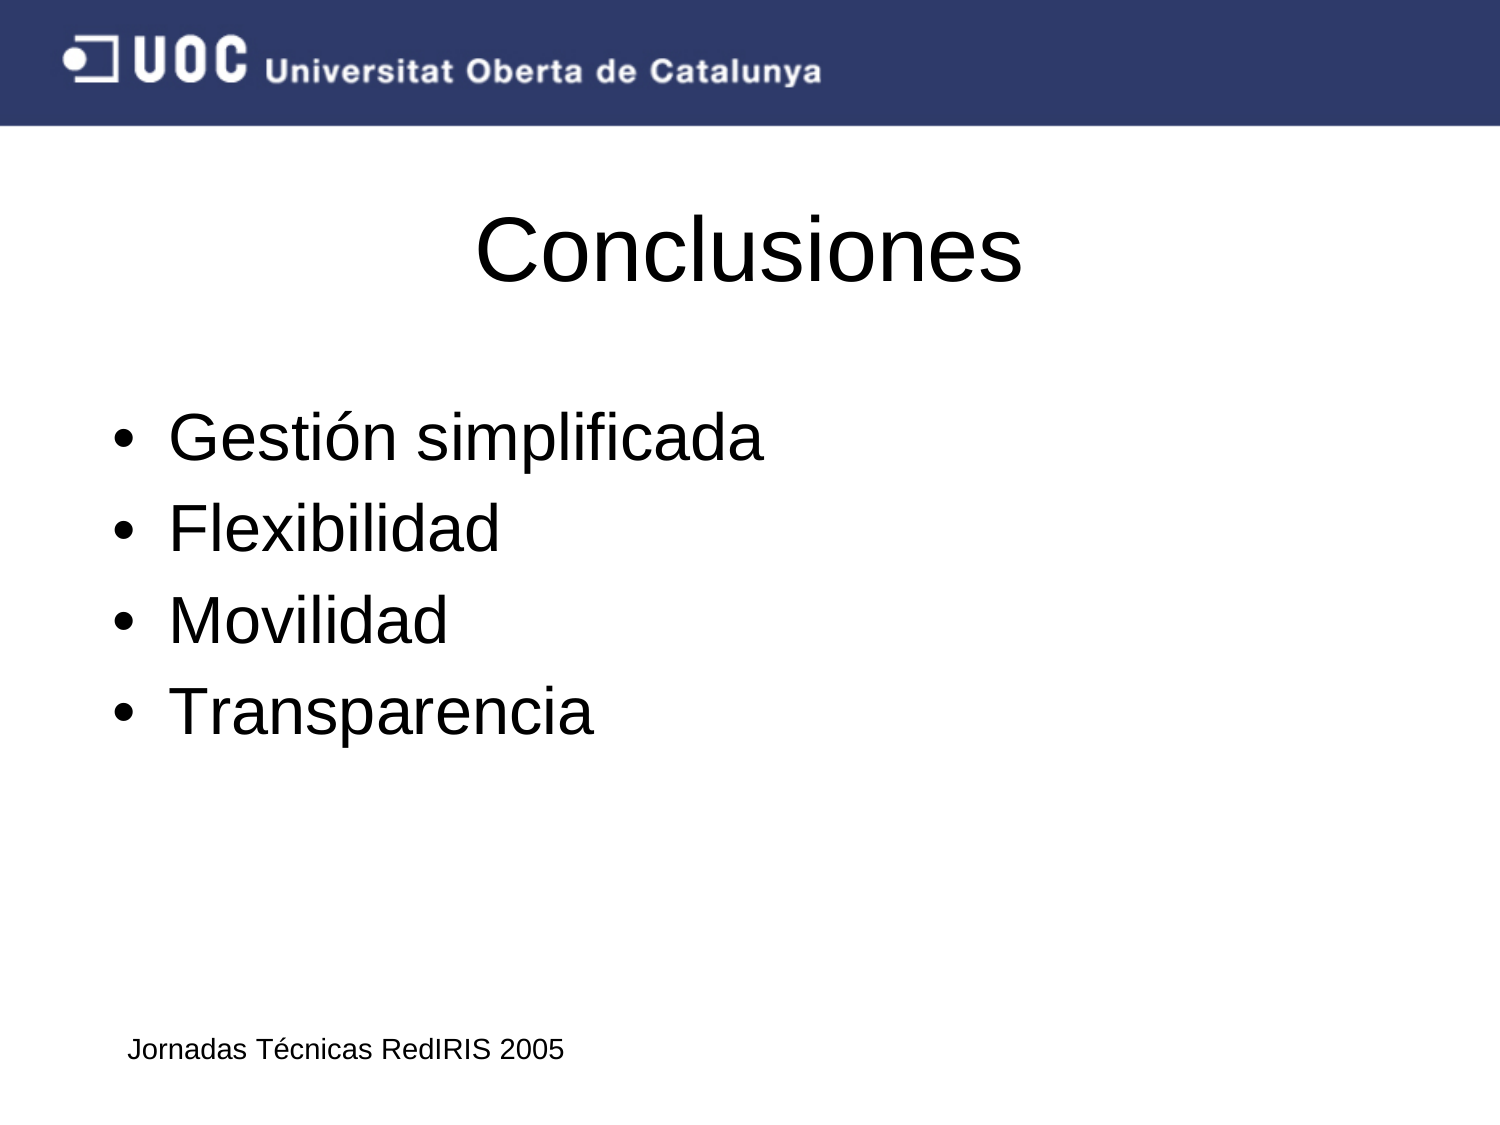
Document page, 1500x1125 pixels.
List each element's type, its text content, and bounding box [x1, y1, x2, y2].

title Conclusiones [112, 138, 1388, 360]
list Gestión simplificada Flexibilidad Movilidad Transparencia [112, 399, 1388, 1081]
picture [0, 0, 1500, 1125]
